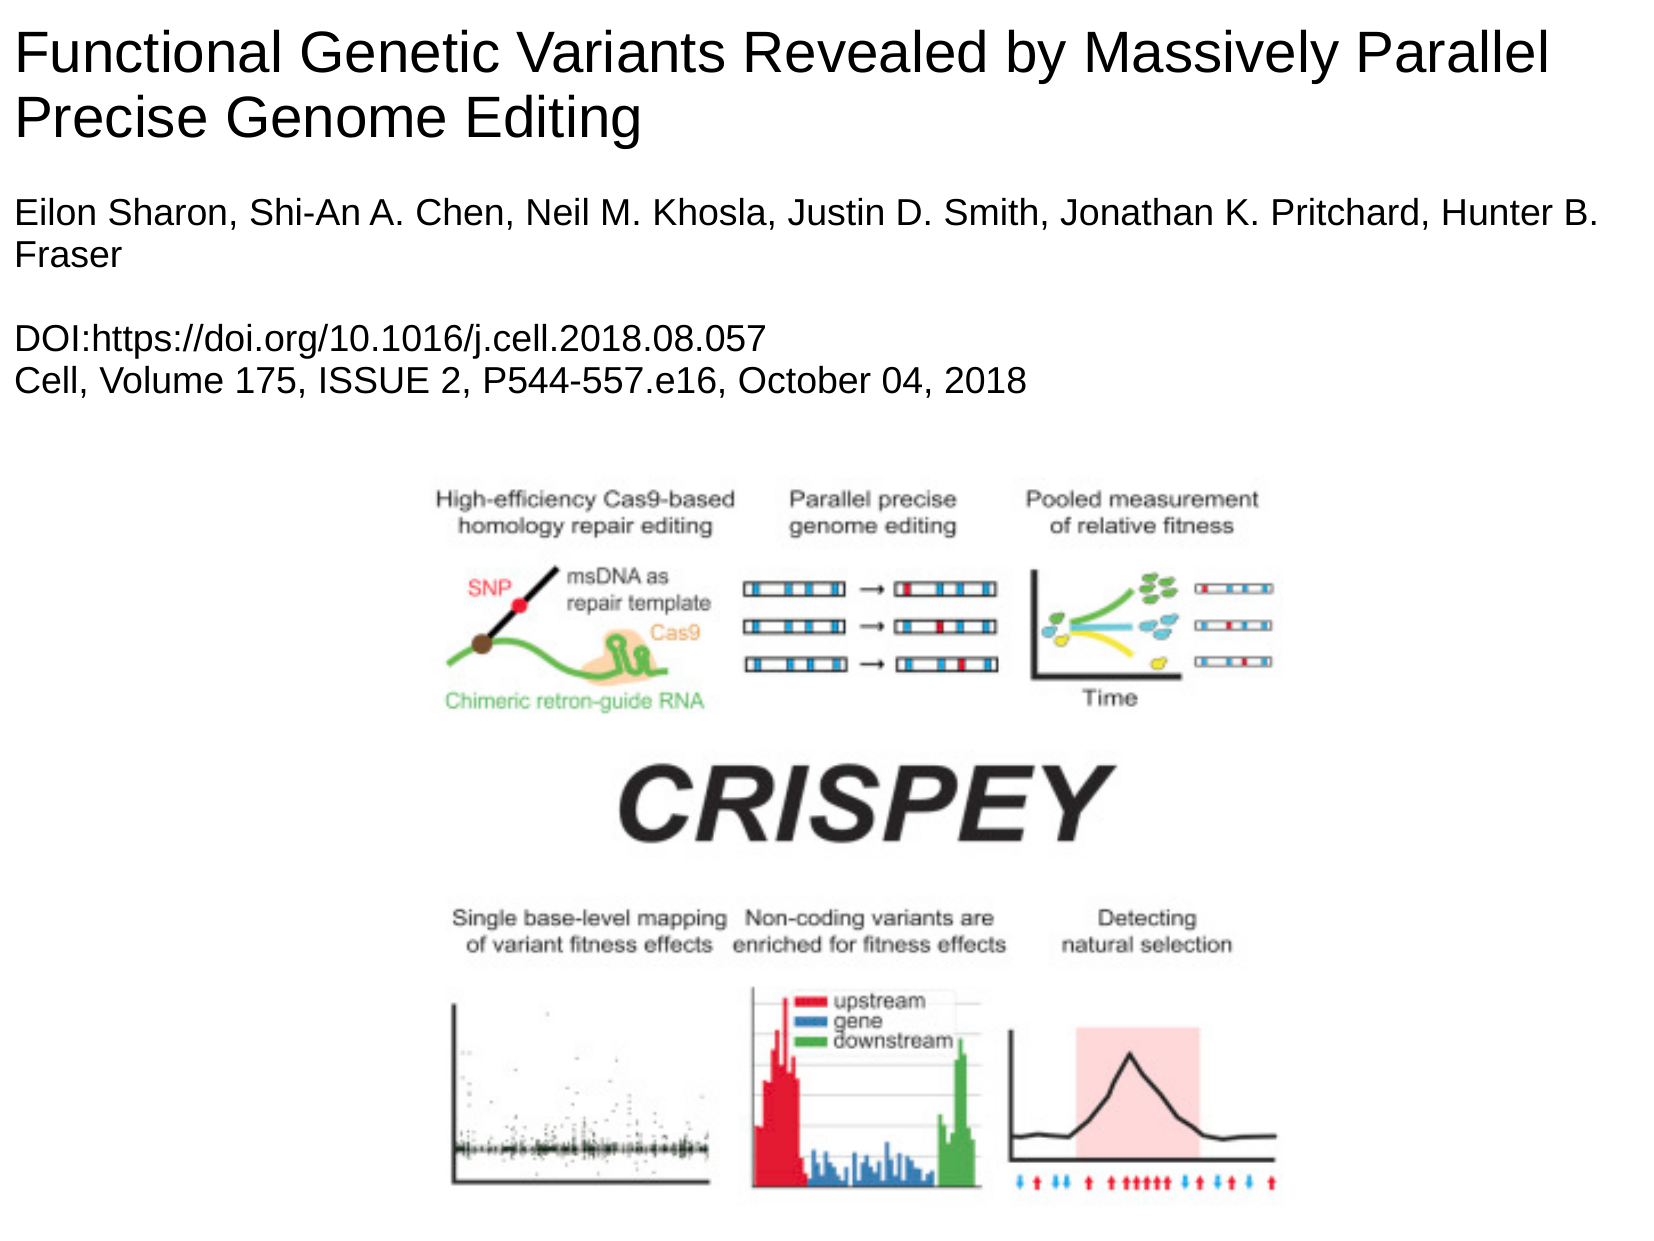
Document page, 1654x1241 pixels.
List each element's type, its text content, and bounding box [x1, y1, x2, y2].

picture [429, 452, 1284, 1217]
text_box Functional Genetic Variants Revealed by Massively Parallel Precise Genome Editing Eilon Sharon, Shi-An A. Chen, Neil M. Khosla, Justin D. Smith, Jonathan K. Pritchard, Hunter B. Fraser DOI:https://doi.org/10.1016/j.cell.2018.08.057 Cell, Volume 175, ISSUE 2, P544-557.e16, October 04, 2018 [0, 12, 1654, 452]
